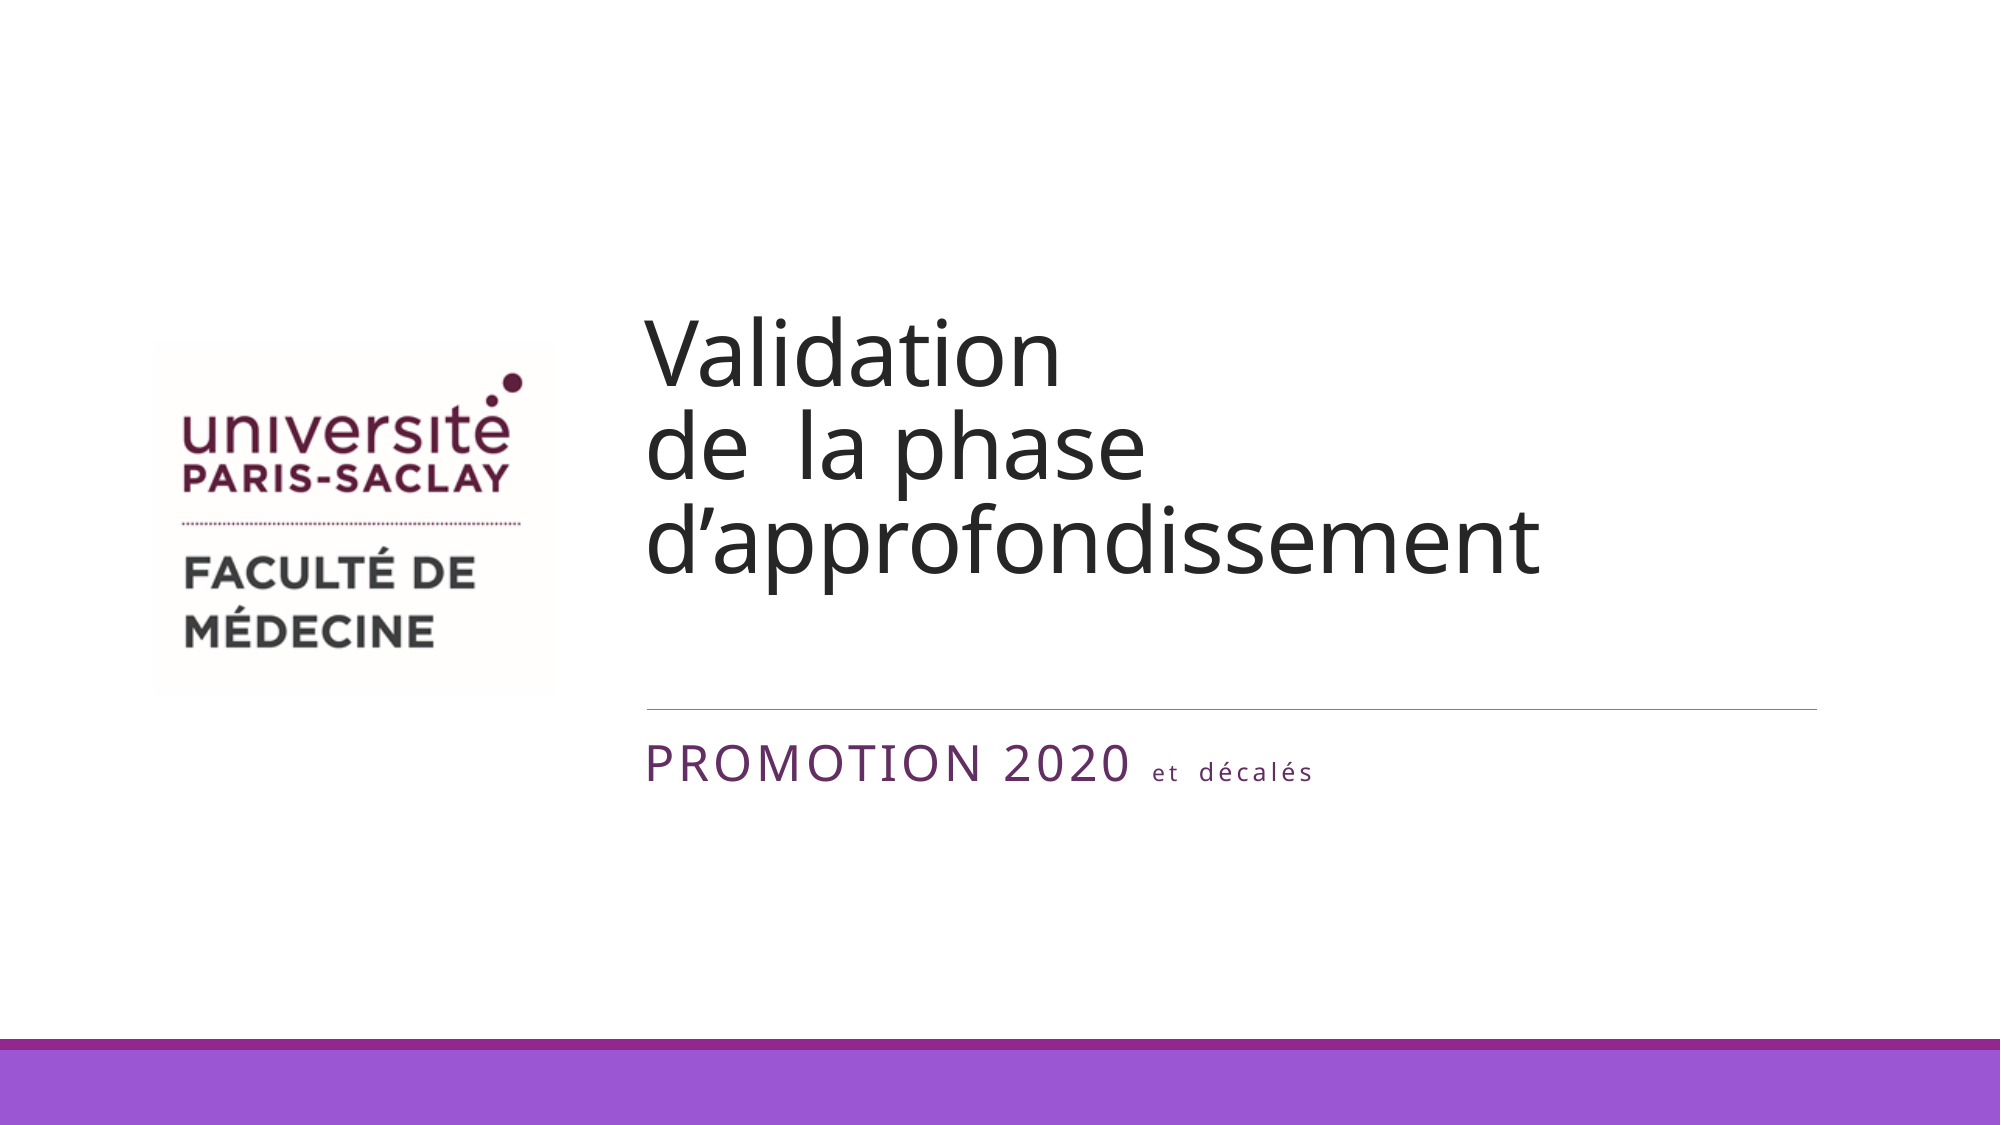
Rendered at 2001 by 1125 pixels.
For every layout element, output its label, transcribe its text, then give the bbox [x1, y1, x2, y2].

text_box [0, 0, 2000, 1125]
picture [152, 343, 555, 697]
title Validation de la phase d’approfondissement [629, 124, 1831, 710]
subtitle Promotion 2020 et décalés [629, 730, 1831, 919]
